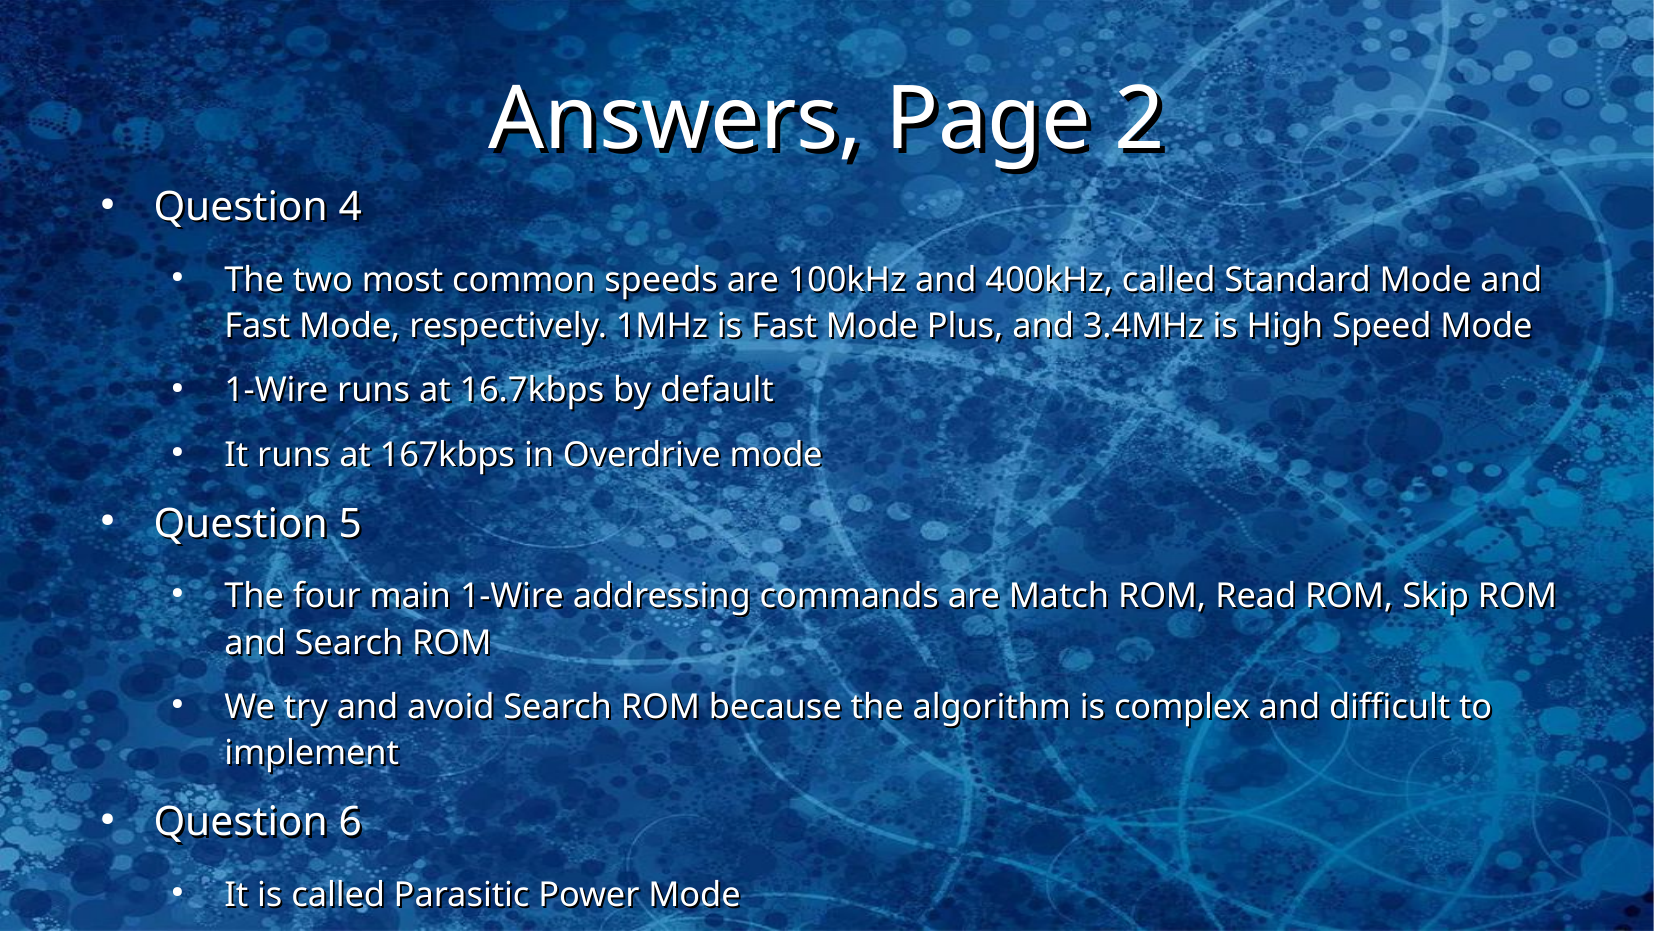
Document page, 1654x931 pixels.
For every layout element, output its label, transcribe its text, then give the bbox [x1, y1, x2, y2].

title Answers, Page 2 [82, 37, 1571, 177]
list Question 4 The two most common speeds are 100kHz and 400kHz, called Standard Mode and Fast Mode, respectively. 1MHz is Fast Mode Plus, and 3.4MHz is High Speed Mode 1-Wire runs at 16.7kbps by default It runs at 167kbps in Overdrive mode Question 5 The four main 1-Wire addressing commands are Match ROM, Read ROM, Skip ROM and Search ROM We try and avoid Search ROM because the algorithm is complex and difficult to implement Question 6 It is called Parasitic Power Mode It stores the charge internally through a diode into a capacitor [82, 177, 1571, 922]
picture [0, 0, 1654, 931]
